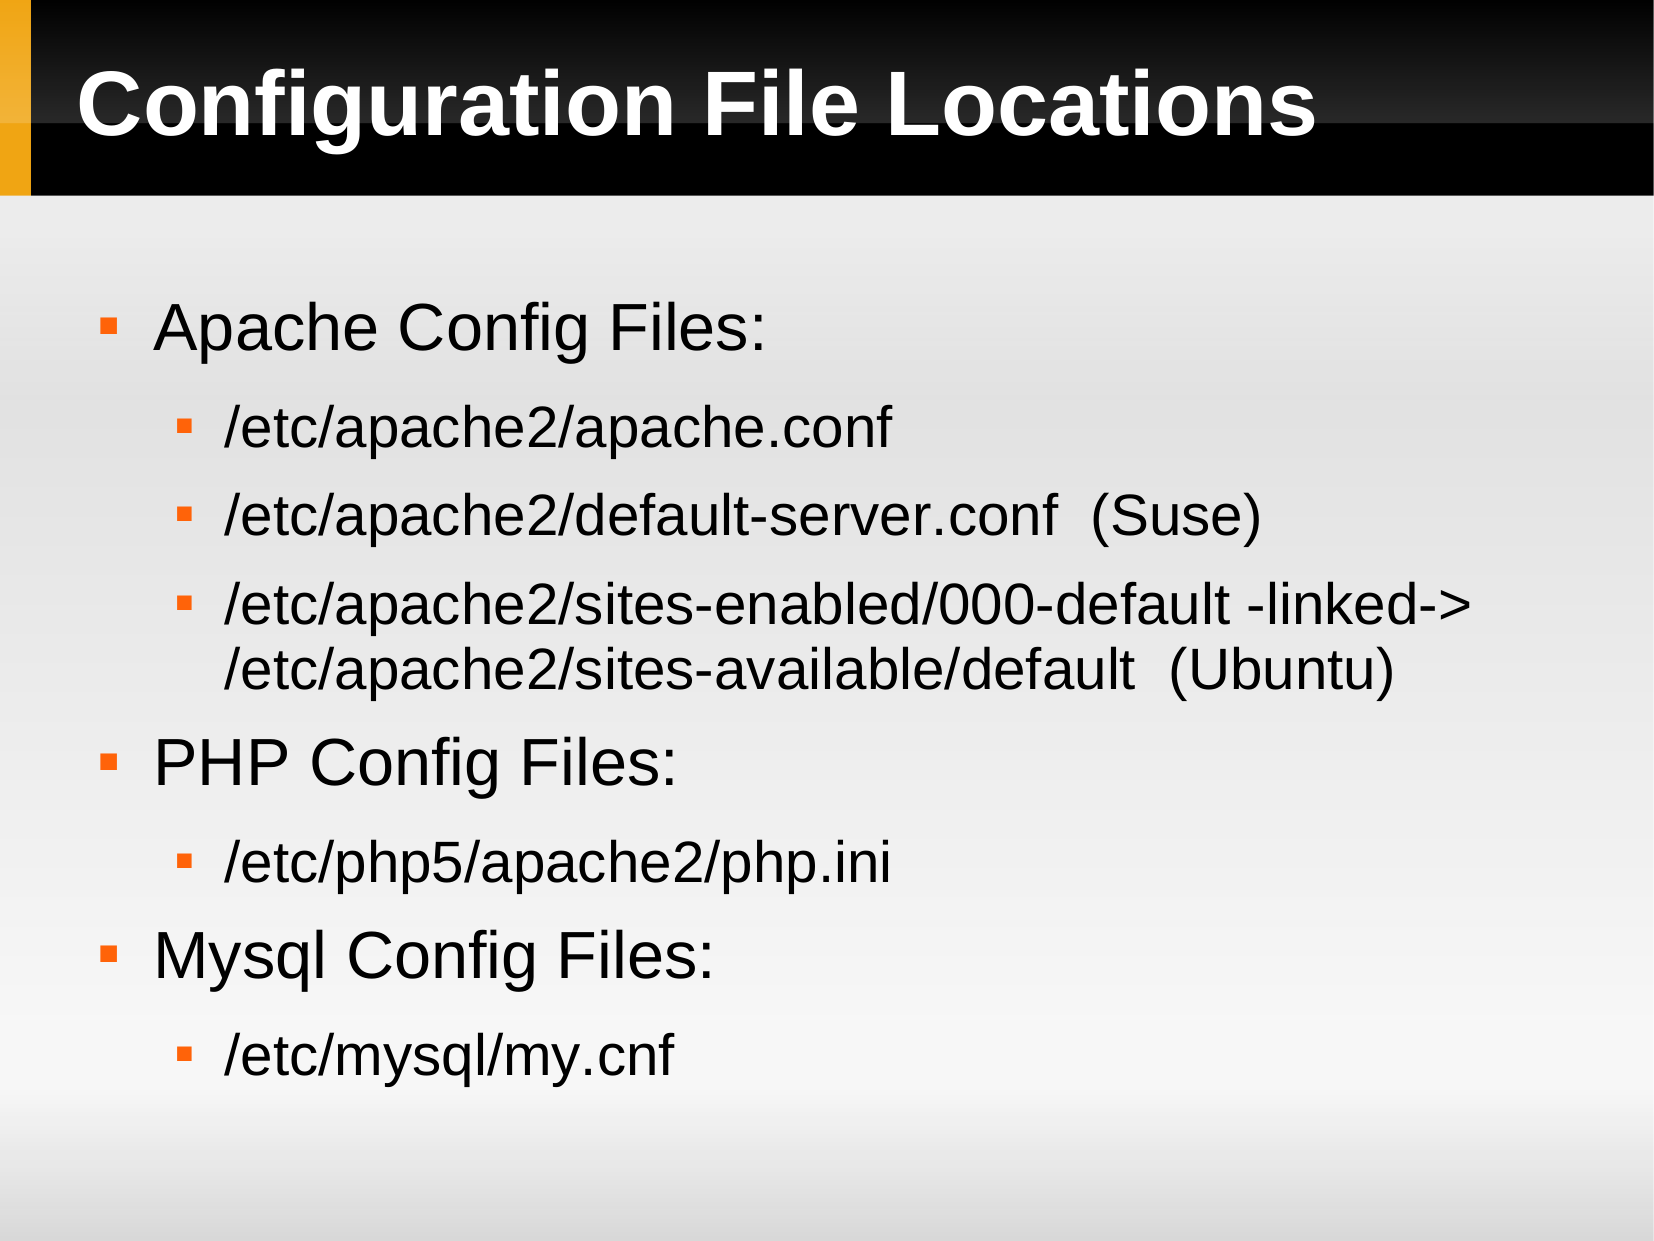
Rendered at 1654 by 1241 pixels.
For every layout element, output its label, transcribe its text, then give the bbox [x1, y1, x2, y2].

title Configuration File Locations [76, 7, 1565, 200]
picture [0, 0, 1654, 1241]
list Apache Config Files: /etc/apache2/apache.conf /etc/apache2/default-server.conf (Suse) /etc/apache2/sites-enabled/000-default -linked-> /etc/apache2/sites-available/default (Ubuntu) PHP Config Files: /etc/php5/apache2/php.ini Mysql Config Files: /etc/mysql/my.cnf [82, 290, 1571, 1158]
